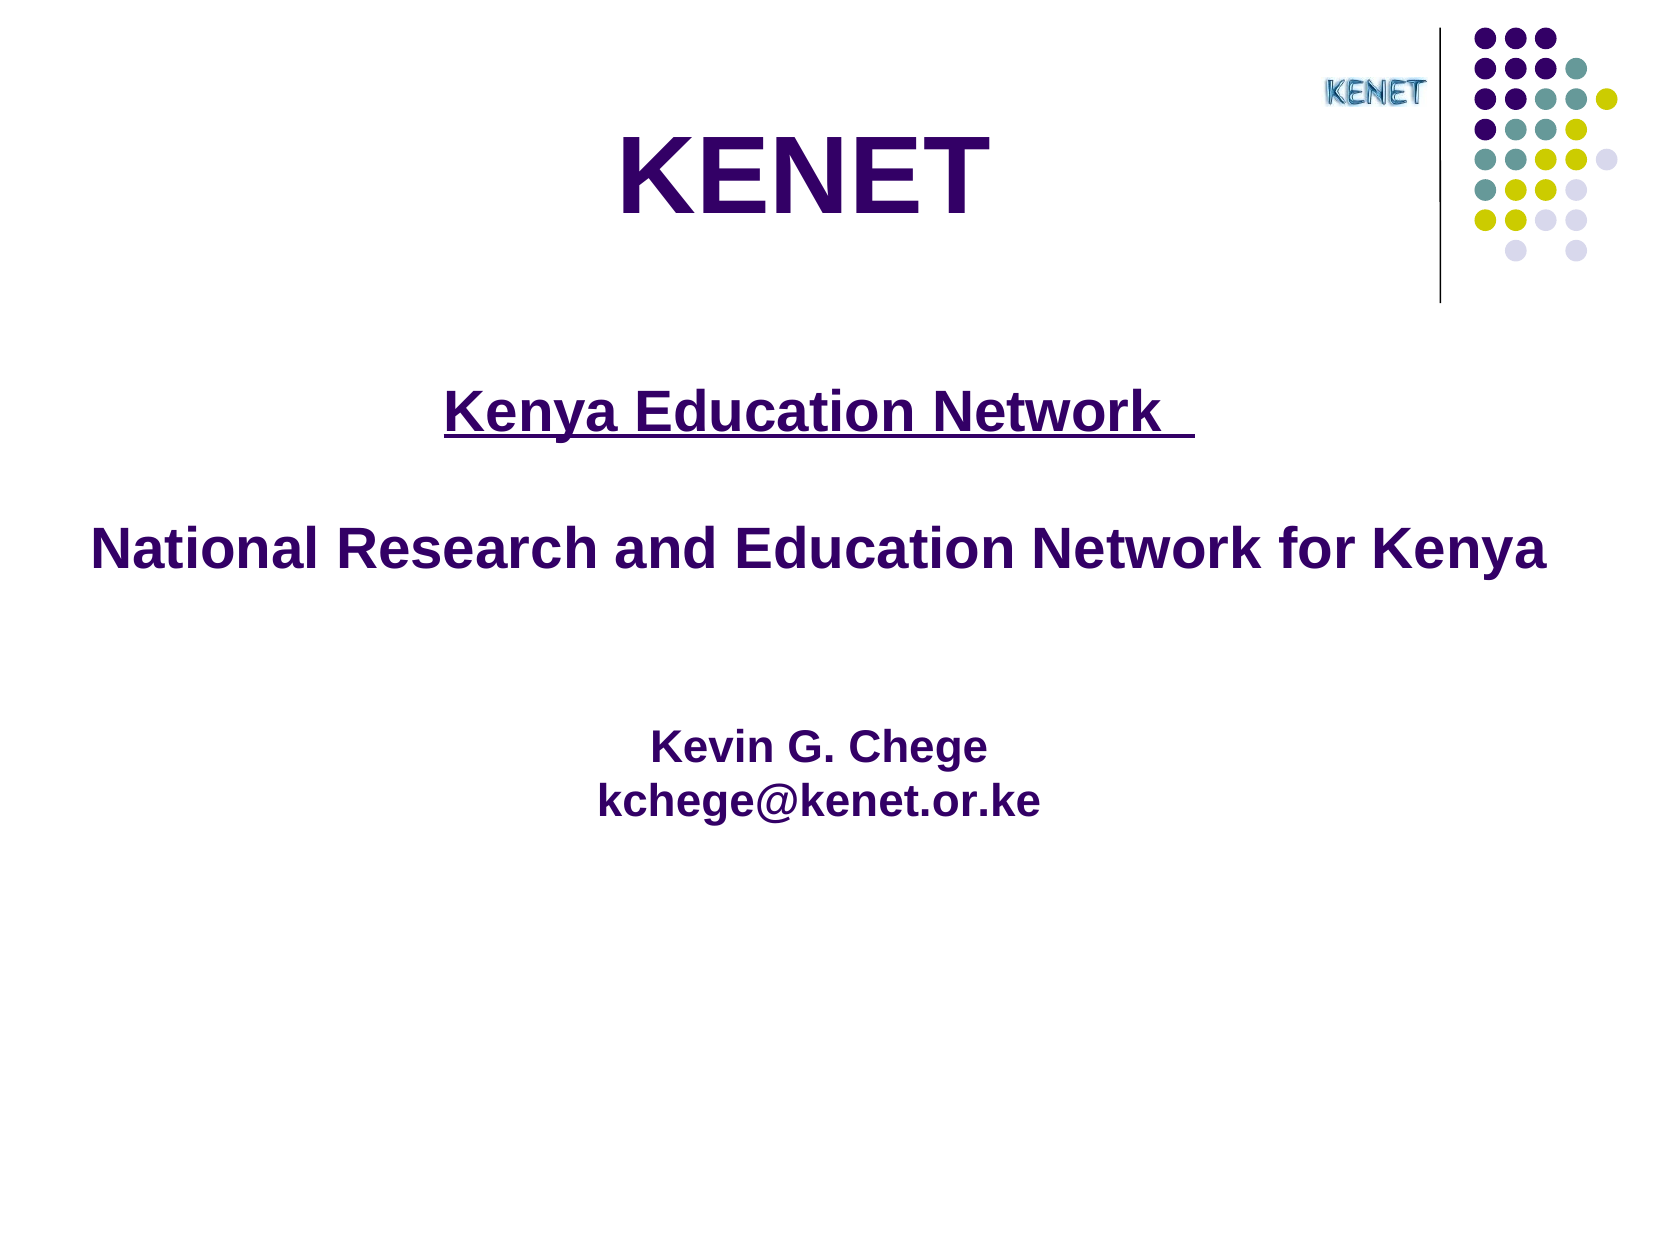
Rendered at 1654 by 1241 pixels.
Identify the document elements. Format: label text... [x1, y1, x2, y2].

picture [1321, 77, 1428, 90]
text_box KENET Kenya Education Network National Research and Education Network for Kenya Kevin G. Chege kchege@kenet.or.ke [75, 90, 1564, 917]
